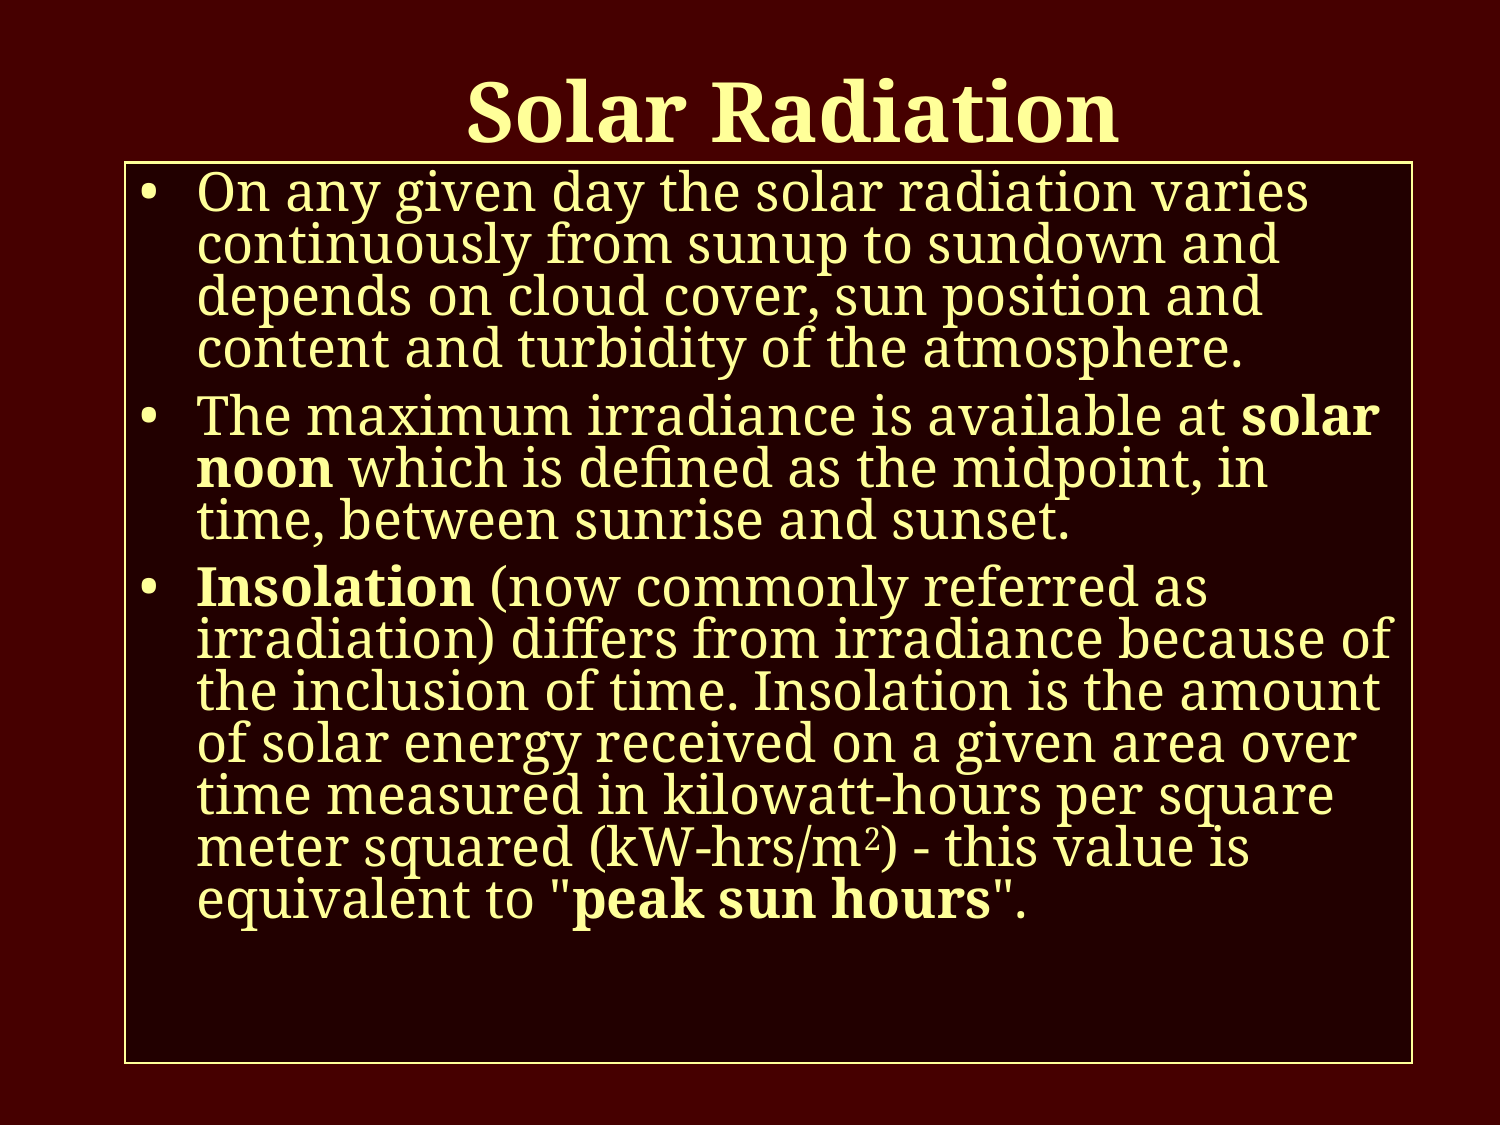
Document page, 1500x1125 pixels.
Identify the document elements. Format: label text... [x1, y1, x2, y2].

title Solar Radiation [225, 50, 1363, 161]
list On any given day the solar radiation varies continuously from sunup to sundown and depends on cloud cover, sun position and content and turbidity of the atmosphere. The maximum irradiance is available at solar noon which is defined as the midpoint, in time, between sunrise and sunset. Insolation (now commonly referred as irradiation) differs from irradiance because of the inclusion of time. Insolation is the amount of solar energy received on a given area over time measured in kilowatt-hours per square meter squared (kW-hrs/m2) - this value is equivalent to "peak sun hours". [124, 162, 1413, 1063]
